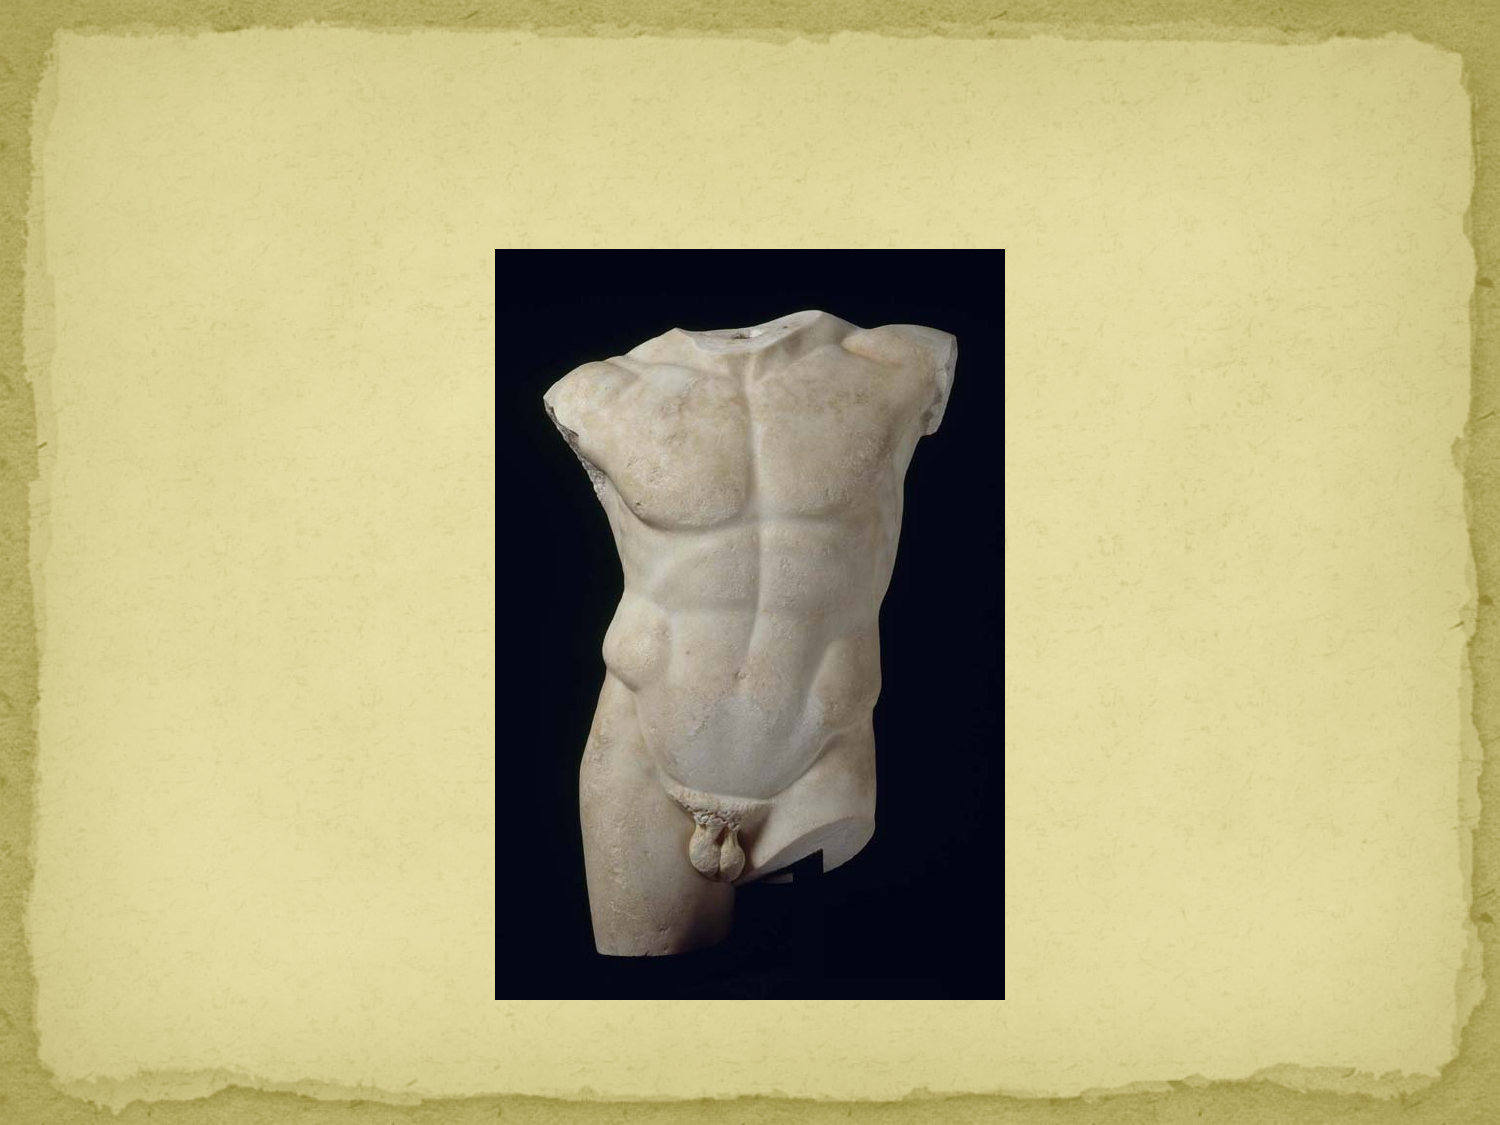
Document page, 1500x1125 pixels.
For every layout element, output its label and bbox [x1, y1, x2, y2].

picture [495, 249, 1005, 1000]
